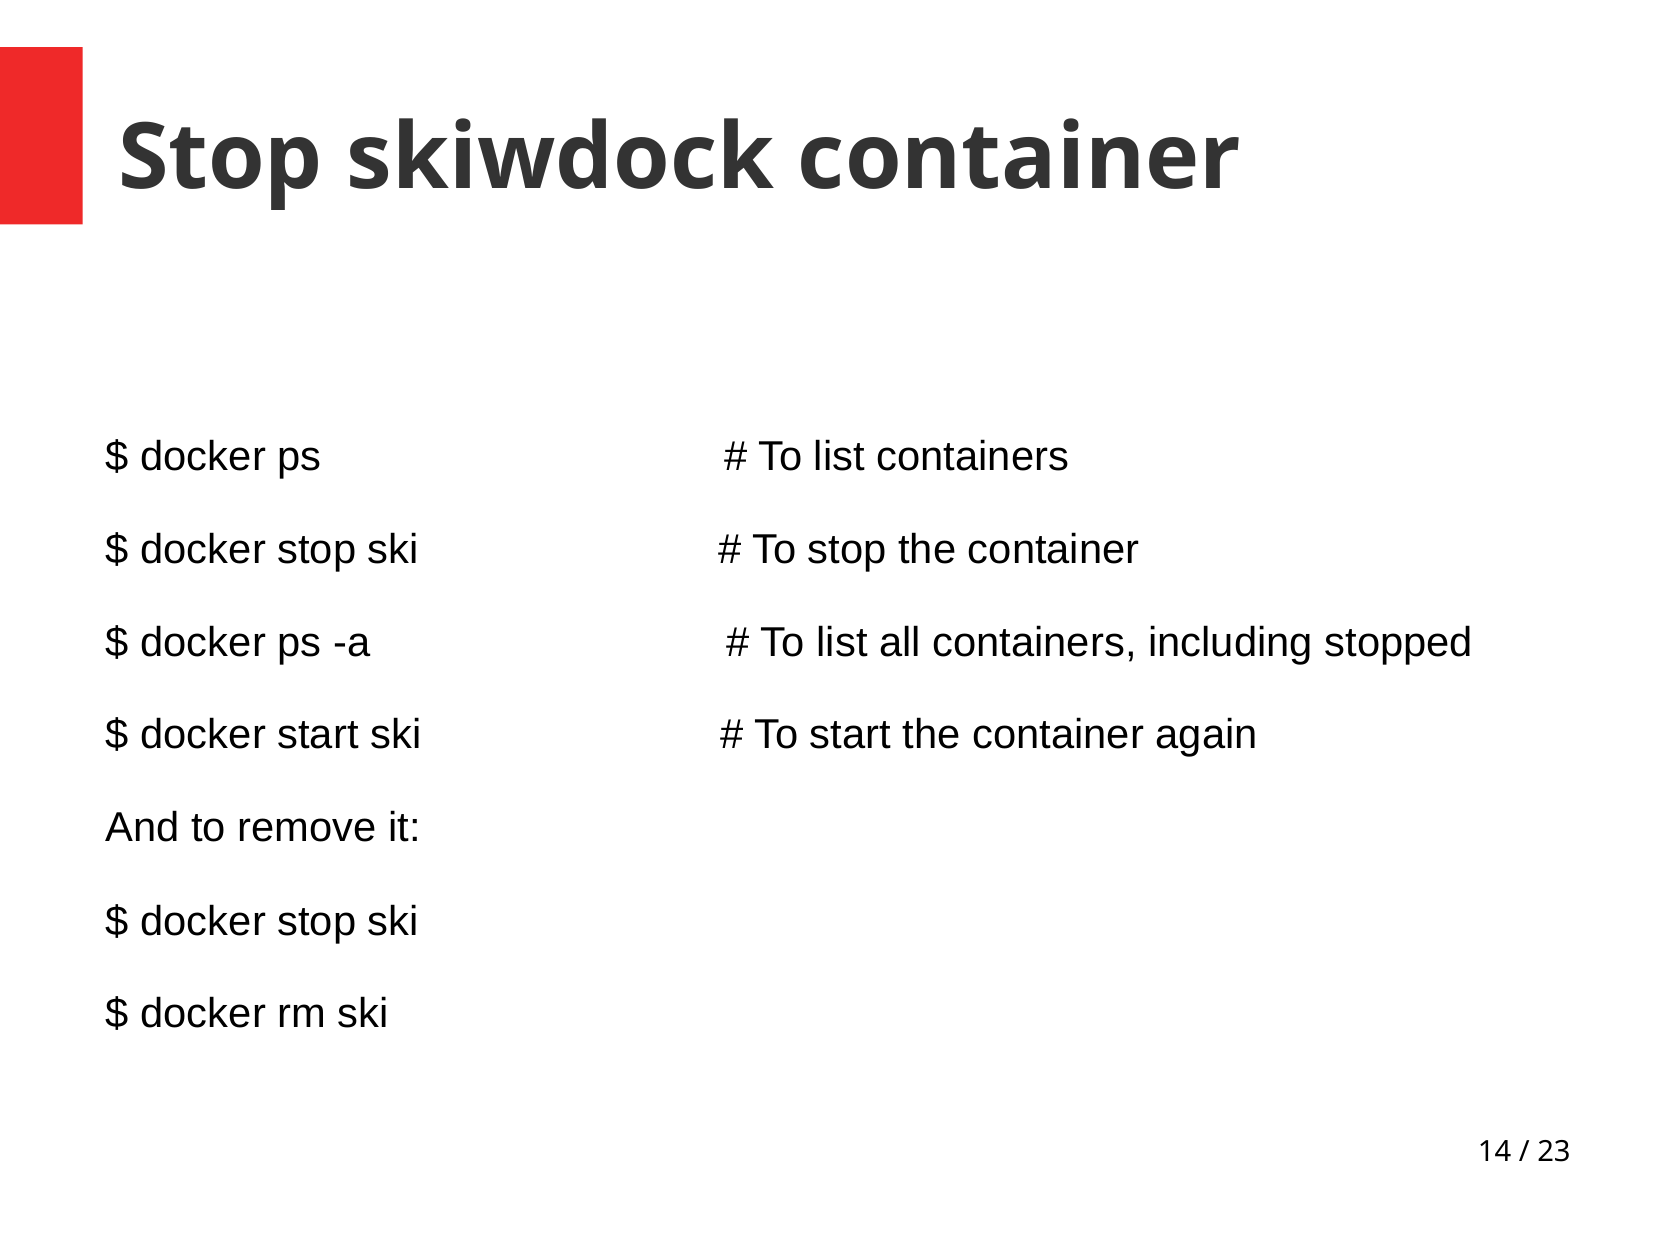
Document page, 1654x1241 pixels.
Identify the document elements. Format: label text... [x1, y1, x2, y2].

title Stop skiwdock container [118, 49, 1571, 257]
text_box $ docker ps # To list containers $ docker stop ski # To stop the container $ docker ps -a # To list all containers, including stopped $ docker start ski # To start the container again And to remove it: $ docker stop ski $ docker rm ski [90, 425, 1560, 1212]
